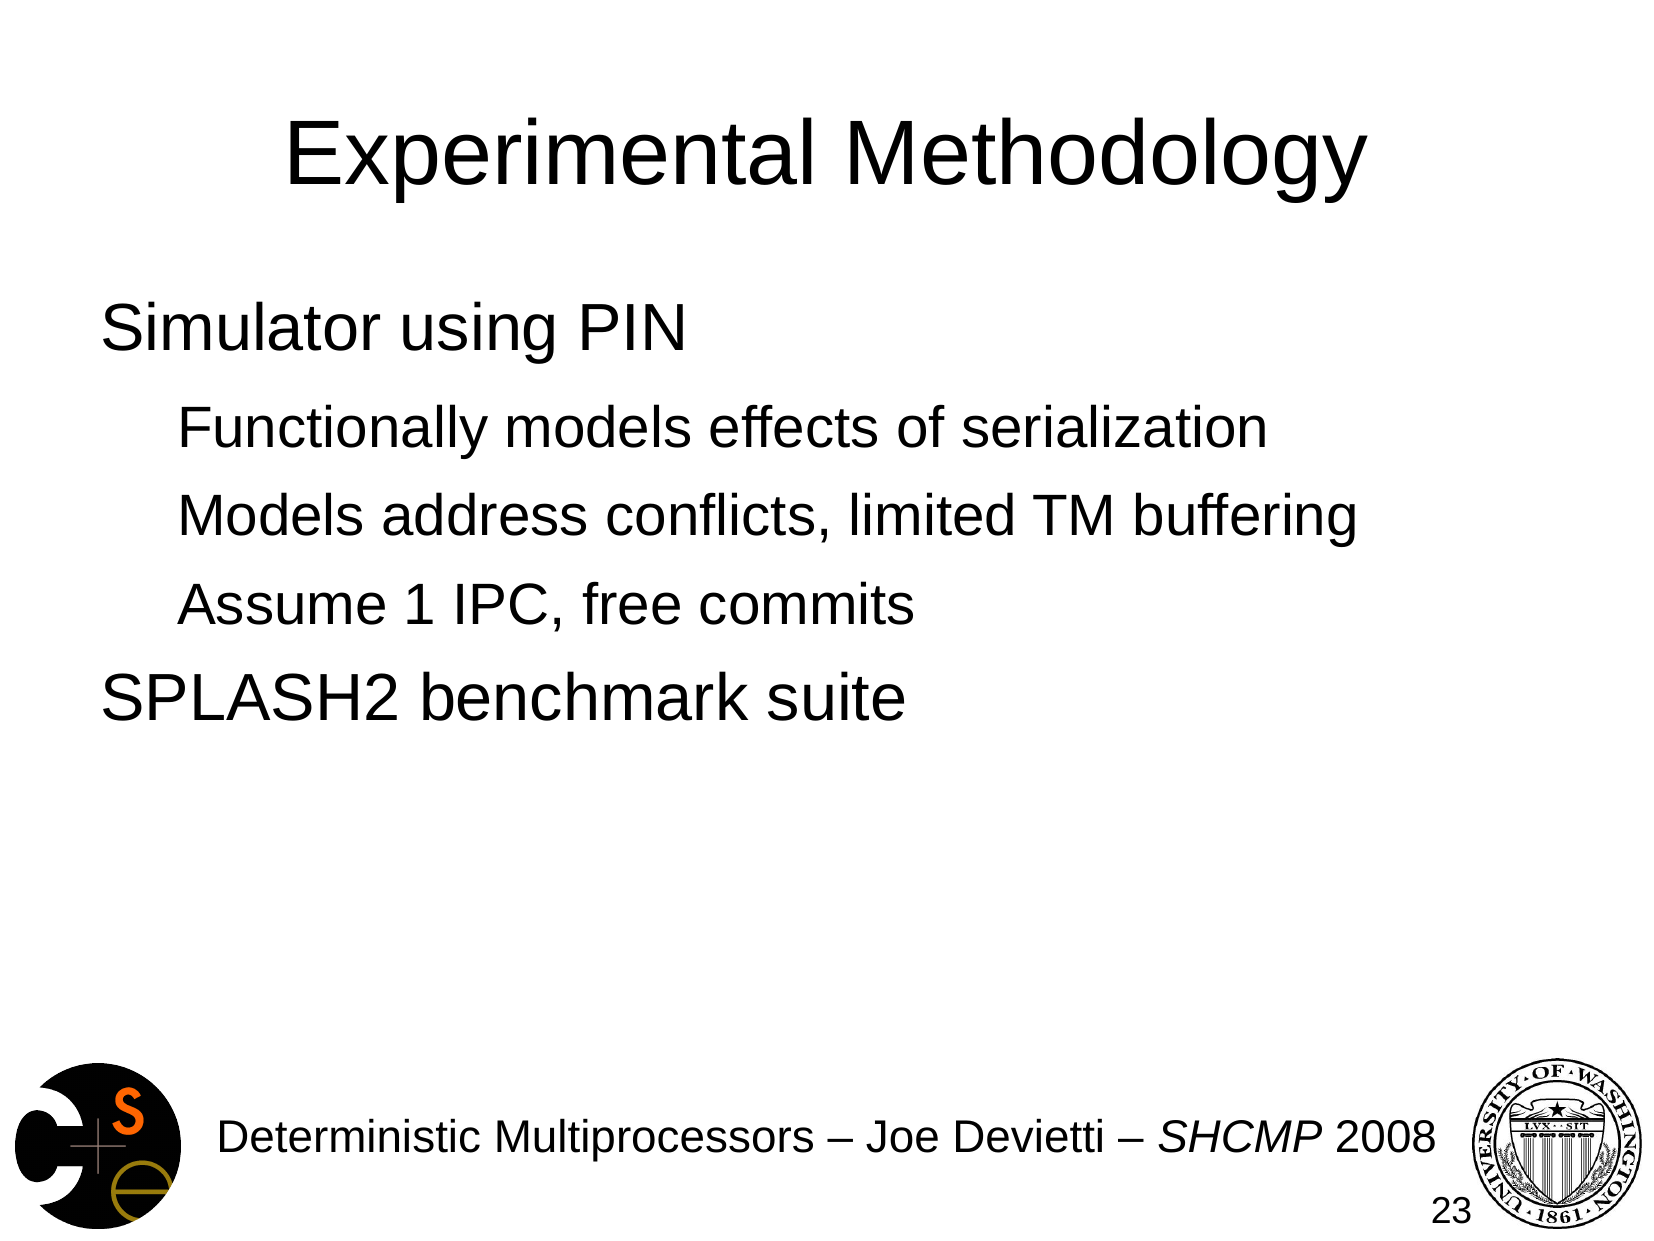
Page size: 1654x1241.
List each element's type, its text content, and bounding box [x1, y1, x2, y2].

picture [15, 1063, 181, 1229]
picture [1472, 1058, 1642, 1229]
title Experimental Methodology [82, 56, 1571, 250]
list Simulator using PIN Functionally models effects of serialization Models address conflicts, limited TM buffering Assume 1 IPC, free commits SPLASH2 benchmark suite [82, 290, 1571, 1094]
